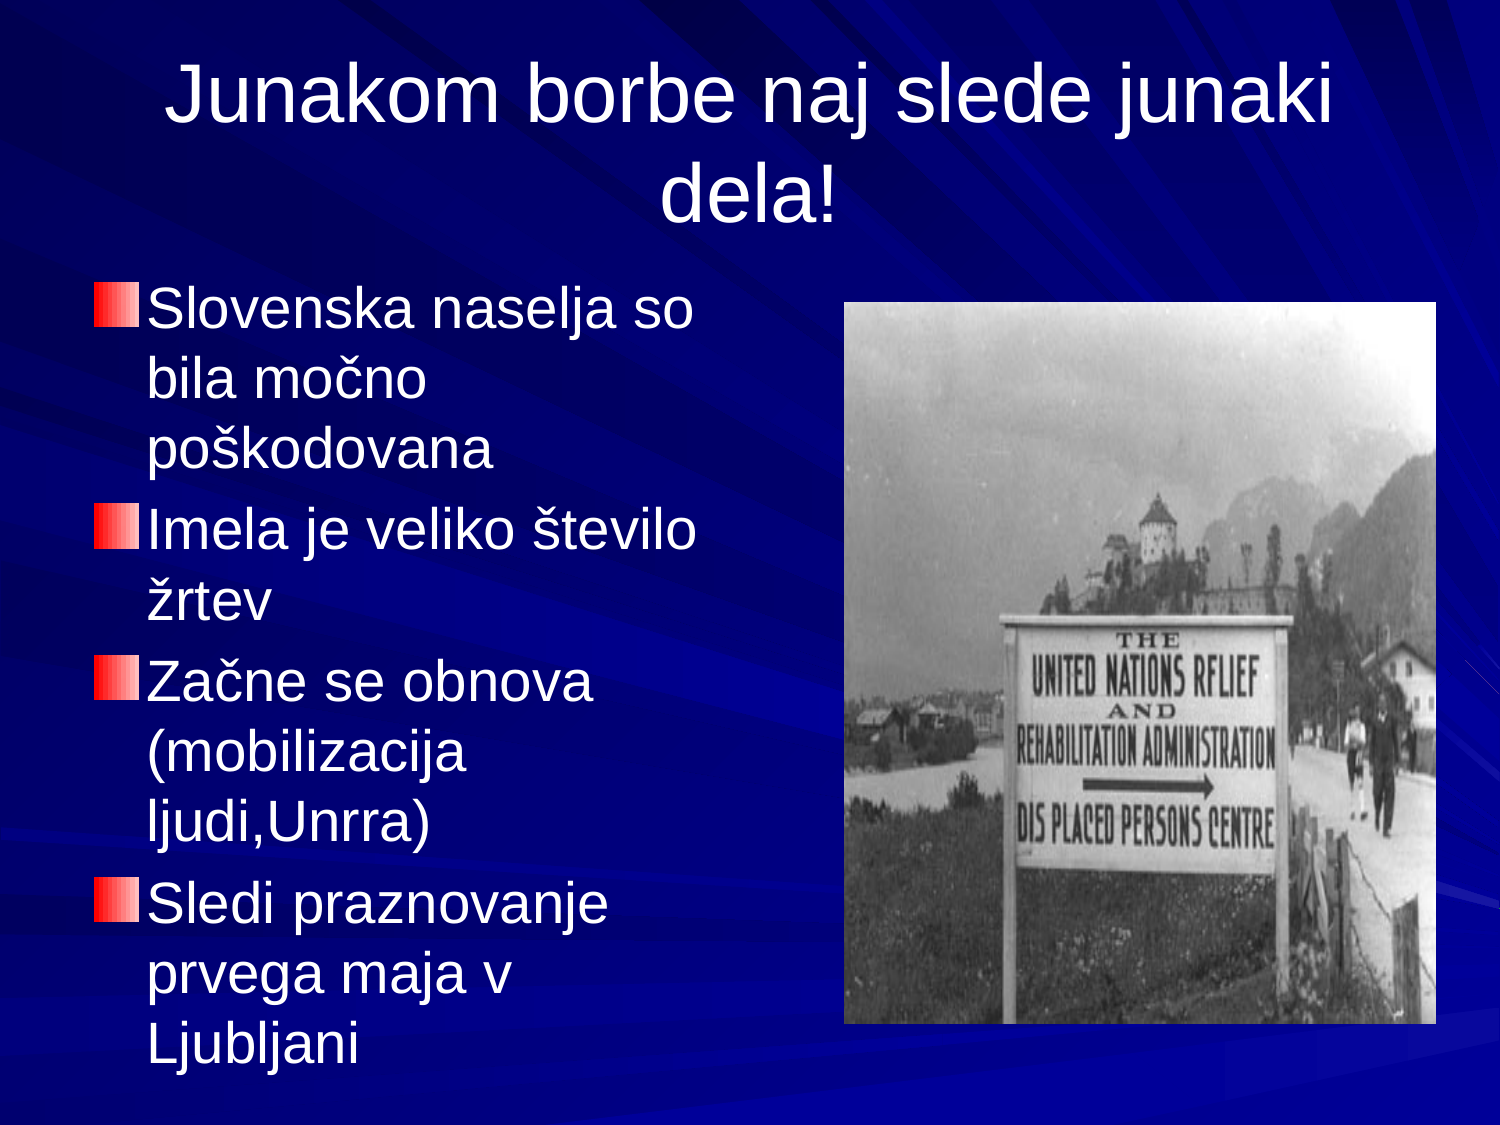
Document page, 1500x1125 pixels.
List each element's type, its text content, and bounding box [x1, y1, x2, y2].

list Slovenska naselja so bila močno poškodovana Imela je veliko število žrtev Začne se obnova (mobilizacija ljudi,Unrra) Sledi praznovanje prvega maja v Ljubljani [75, 262, 738, 1006]
title Junakom borbe naj slede junaki dela! [75, 45, 1425, 234]
picture [844, 302, 1436, 1024]
